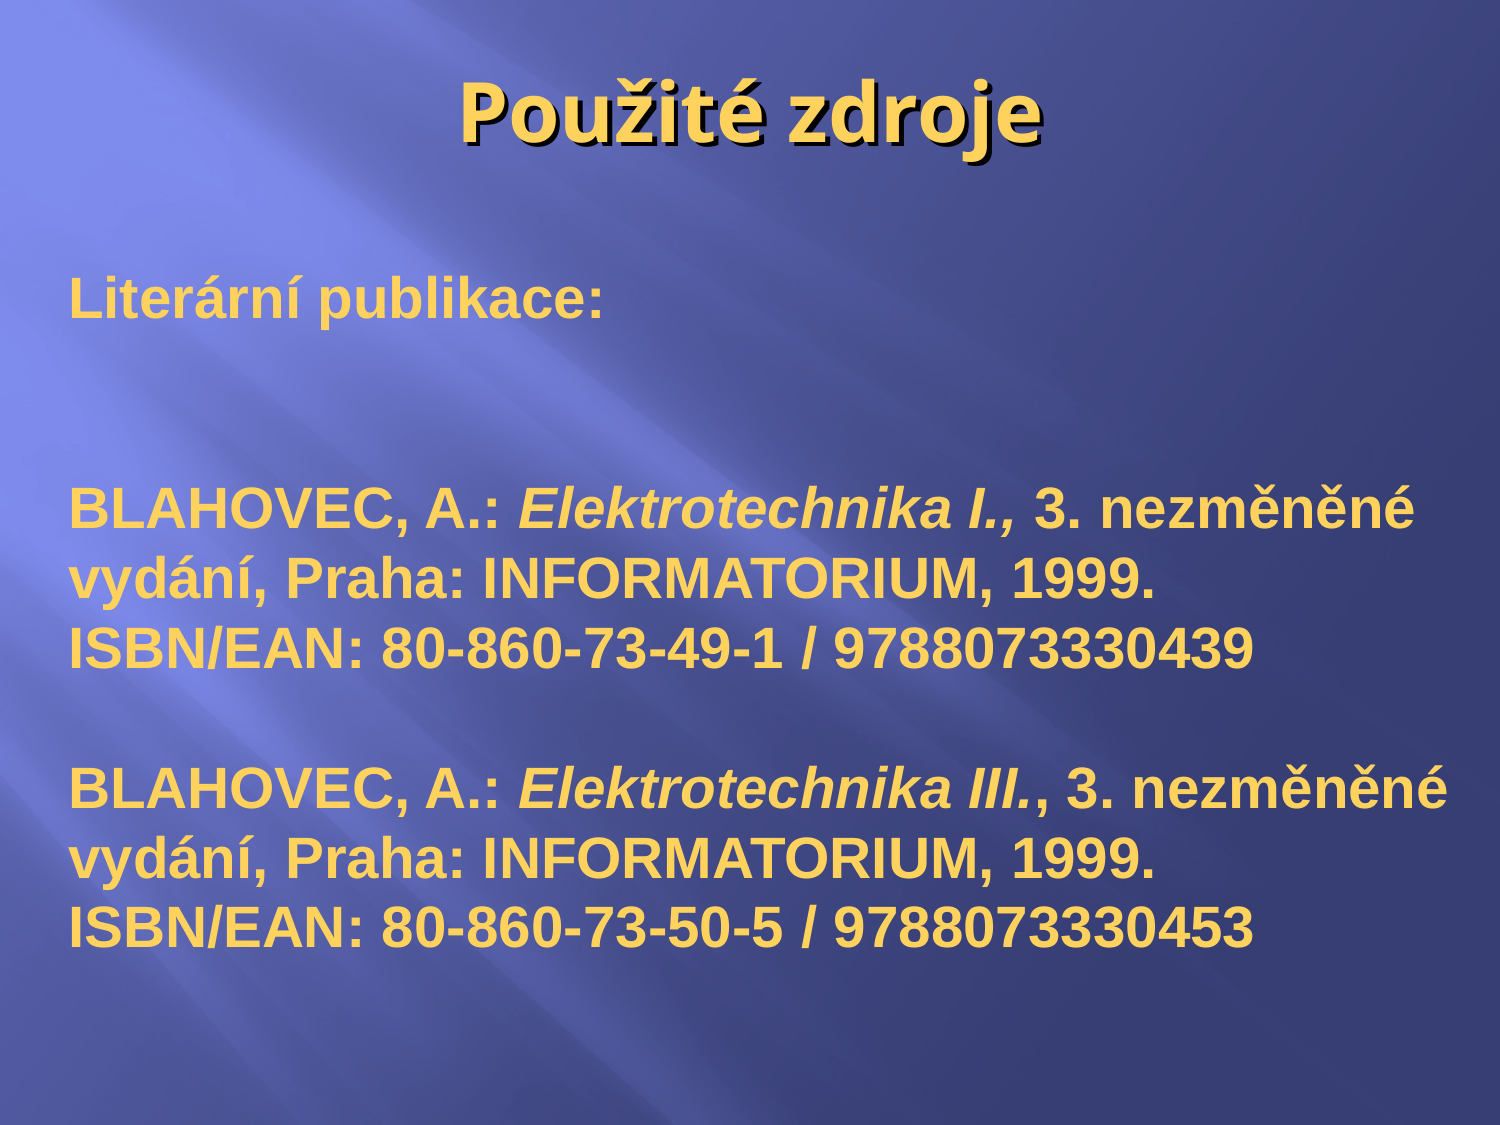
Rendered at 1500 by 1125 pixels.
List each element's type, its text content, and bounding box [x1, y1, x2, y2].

title Použité zdroje [75, 45, 1426, 173]
text_box Literární publikace: BLAHOVEC, A.: Elektrotechnika I., 3. nezměněné vydání, Praha: INFORMATORIUM, 1999. ISBN/EAN: 80-860-73-49-1 / 9788073330439 BLAHOVEC, A.: Elektrotechnika III., 3. nezměněné vydání, Praha: INFORMATORIUM, 1999. ISBN/EAN: 80-860-73-50-5 / 9788073330453 [53, 220, 1471, 1000]
